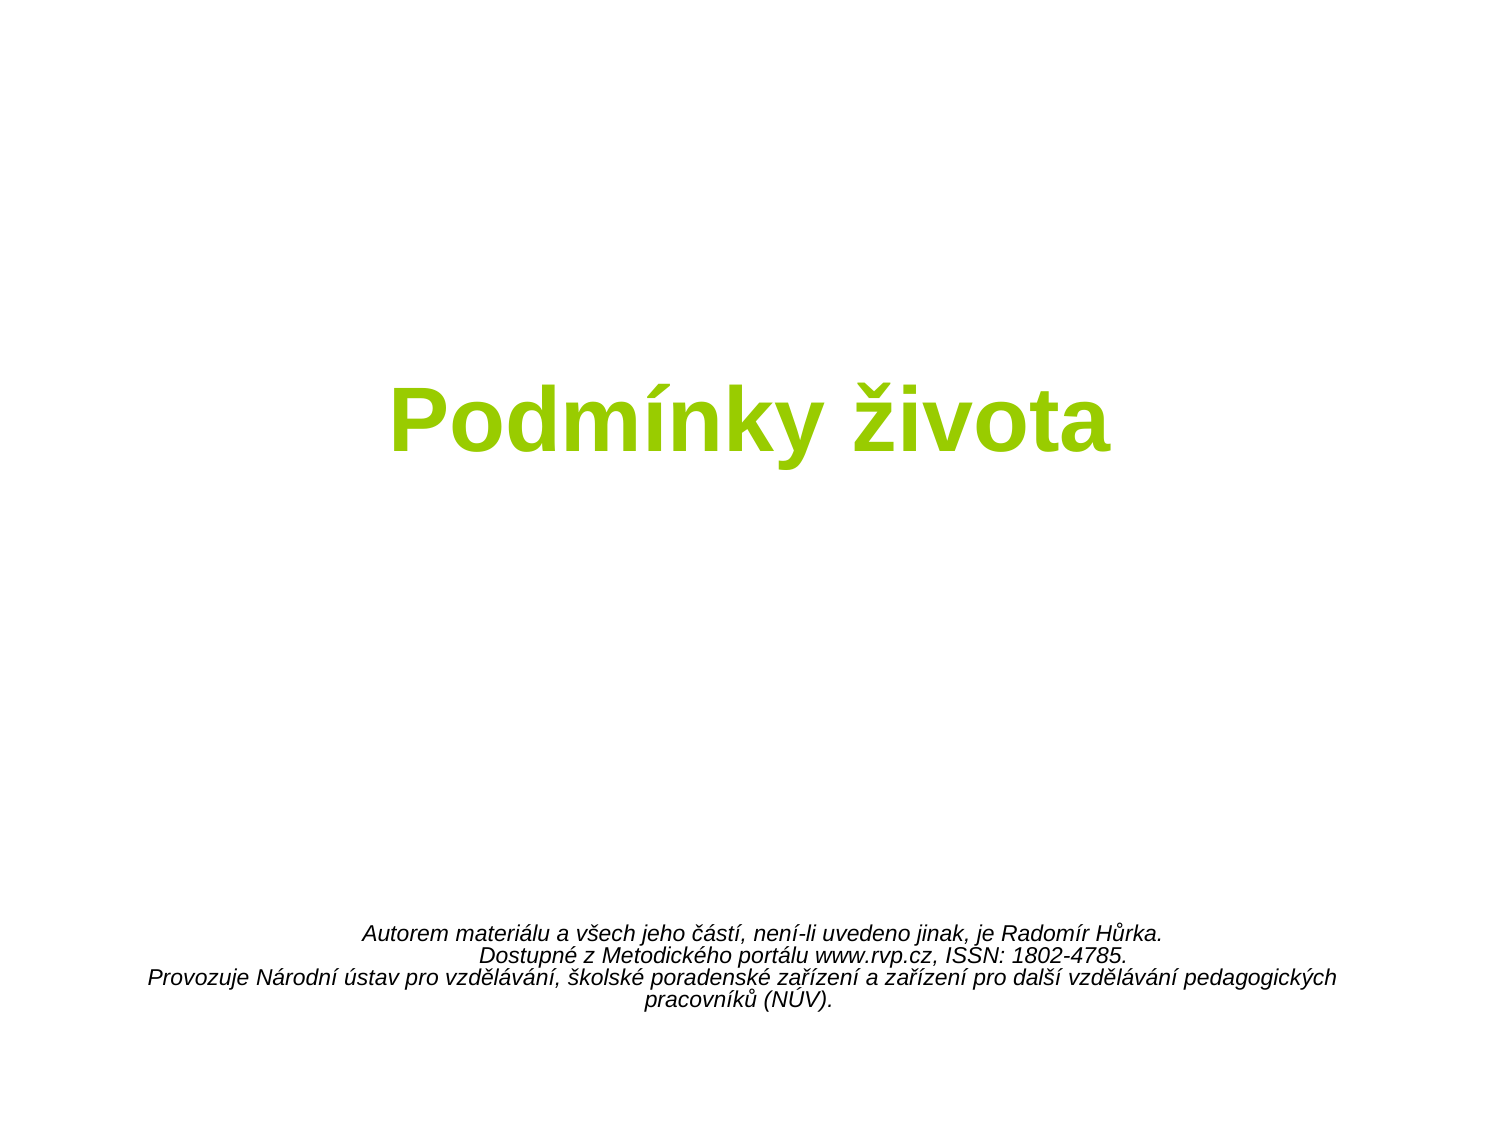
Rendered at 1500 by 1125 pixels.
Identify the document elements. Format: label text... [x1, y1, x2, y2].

list Autorem materiálu a všech jeho částí, není-li uvedeno jinak, je Radomír Hůrka. Dostupné z Metodického portálu www.rvp.cz, ISSN: 1802-4785. Provozuje Národní ústav pro vzdělávání, školské poradenské zařízení a zařízení pro další vzdělávání pedagogických pracovníků (NÚV). [64, 916, 1365, 1095]
title Podmínky života [75, 148, 1426, 681]
